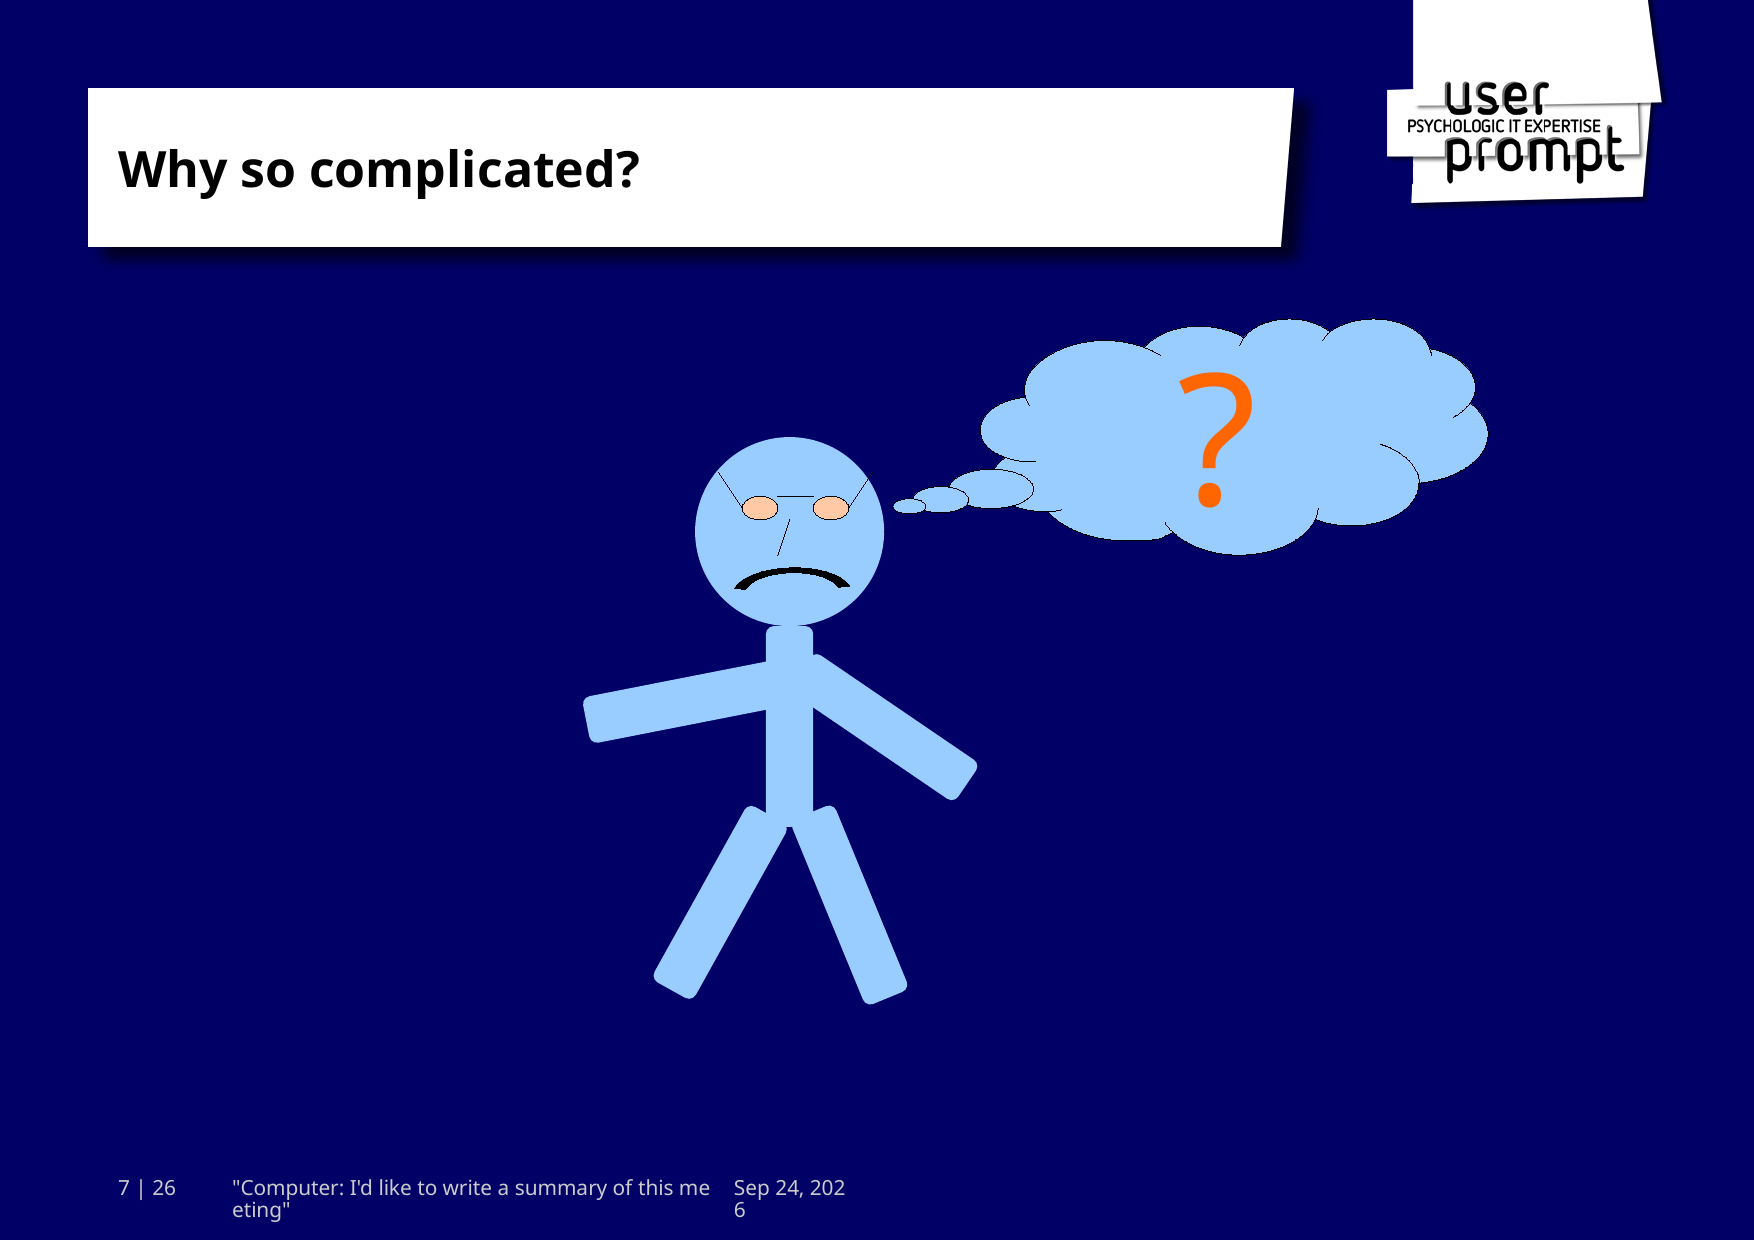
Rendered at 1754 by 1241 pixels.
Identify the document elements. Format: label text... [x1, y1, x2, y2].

title Why so complicated? [88, 88, 1288, 249]
text_box [583, 437, 978, 1005]
picture [1387, 0, 1671, 213]
text_box ? [892, 318, 1489, 556]
picture [88, 88, 1329, 278]
